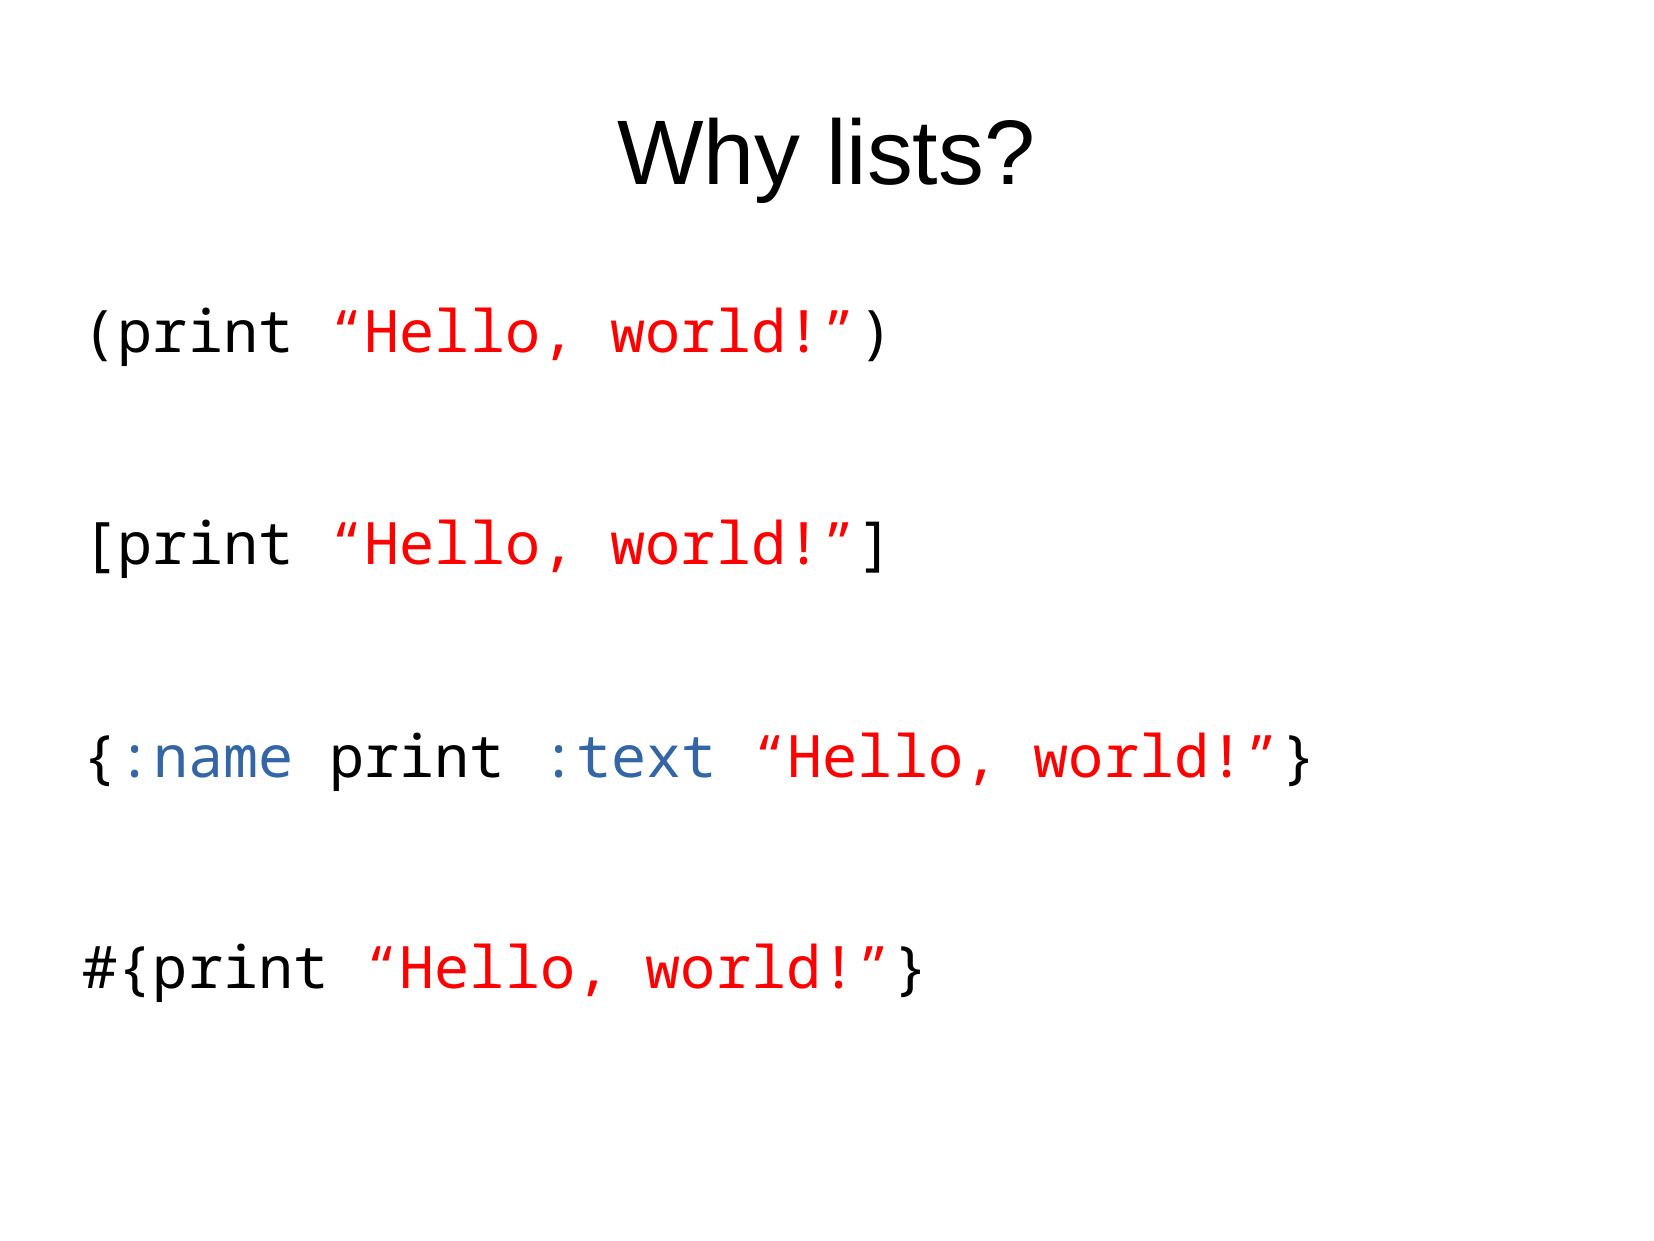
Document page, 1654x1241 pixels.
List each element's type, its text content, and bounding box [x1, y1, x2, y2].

title Why lists? [82, 49, 1571, 257]
list (print “Hello, world!”) [print “Hello, world!”] {:name print :text “Hello, world!”} #{print “Hello, world!”} [82, 290, 1571, 1010]
